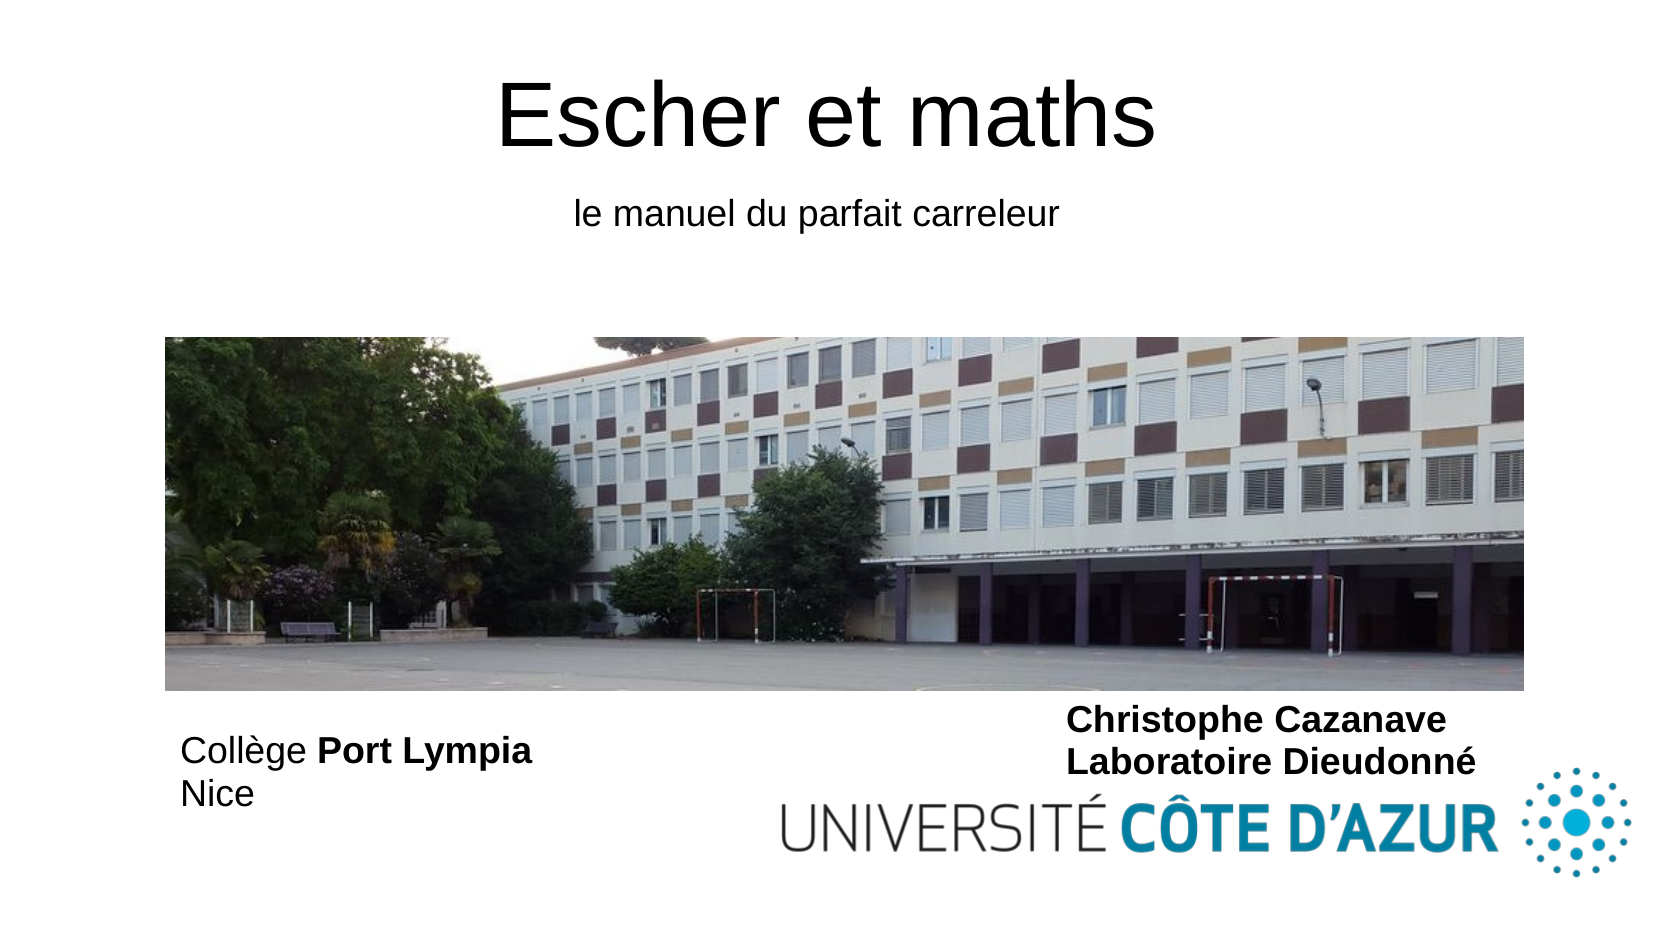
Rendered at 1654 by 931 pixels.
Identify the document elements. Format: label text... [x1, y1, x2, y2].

text_box Collège Port Lympia Nice [165, 722, 682, 822]
title Escher et maths [82, 37, 1571, 193]
picture [165, 337, 1524, 691]
text_box le manuel du parfait carreleur [558, 184, 1229, 337]
picture [606, 758, 1654, 898]
text_box Christophe Cazanave Laboratoire Dieudonné [1051, 691, 1654, 875]
